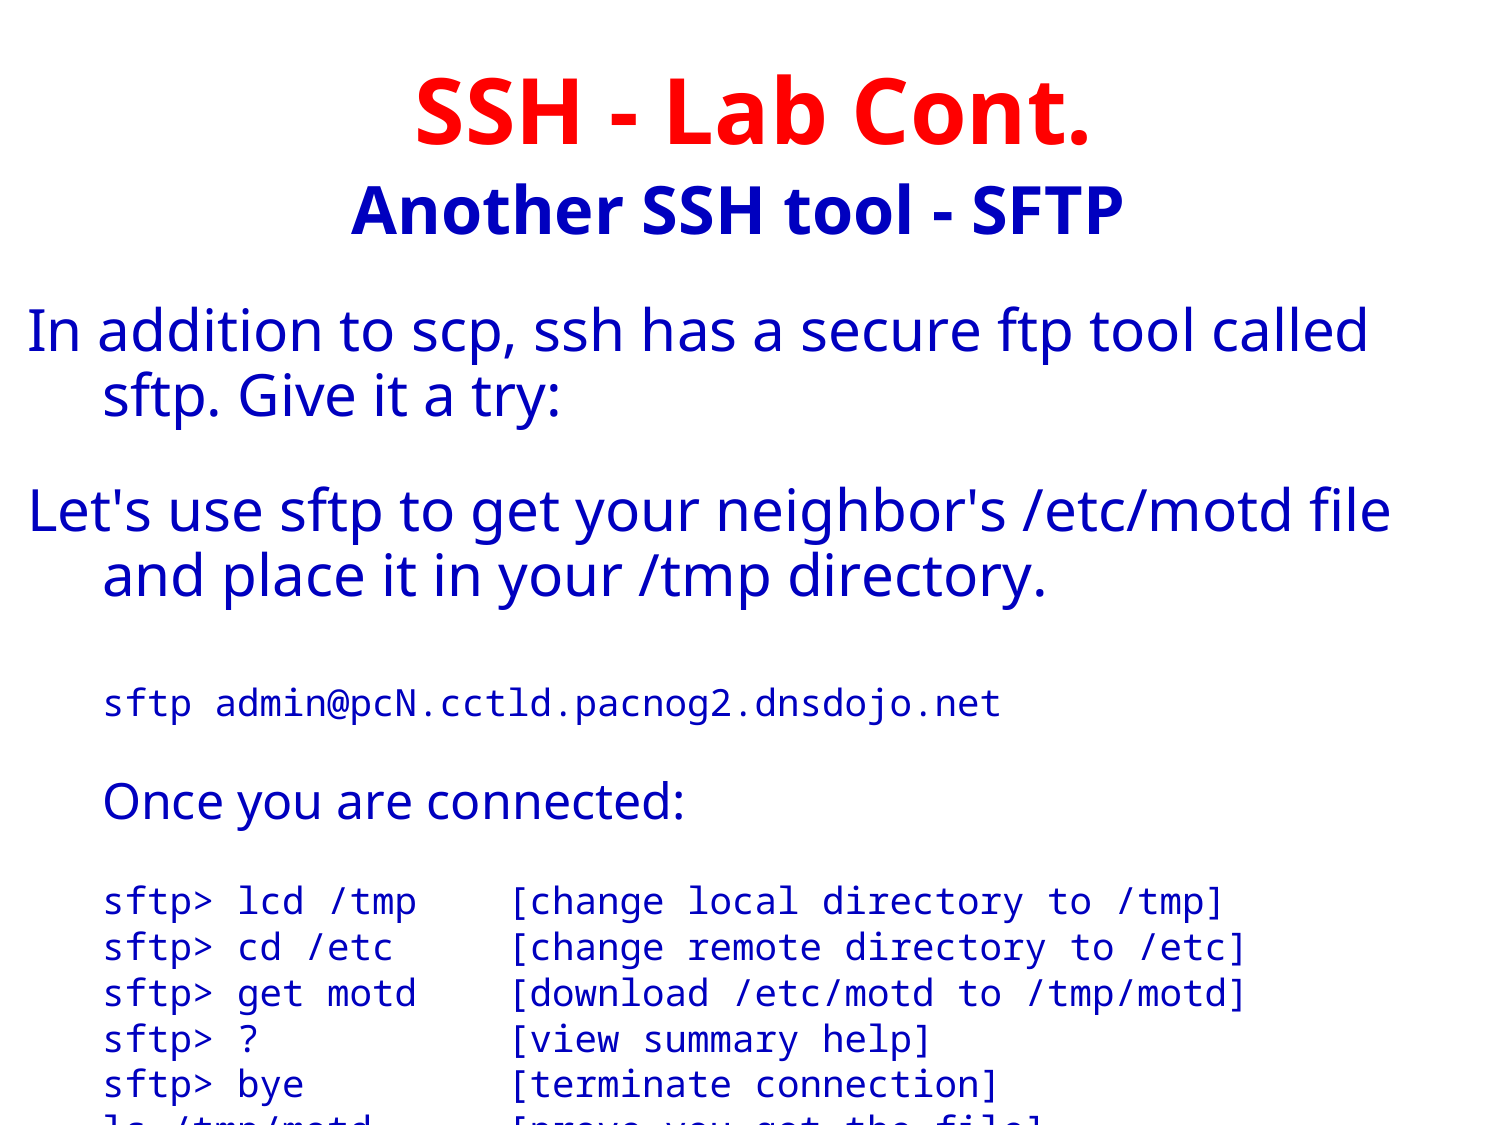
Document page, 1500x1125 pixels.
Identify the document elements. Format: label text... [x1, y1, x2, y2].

title SSH - Lab Cont. [191, 46, 1341, 165]
list Another SSH tool - SFTP In addition to scp, ssh has a secure ftp tool called sftp. Give it a try: Let's use sftp to get your neighbor's /etc/motd file and place it in your /tmp directory. sftp admin@pcN.cctld.pacnog2.dnsdojo.net Once you are connected: sftp> lcd /tmp [change local directory to /tmp] sftp> cd /etc [change remote directory to /etc] sftp> get motd [download /etc/motd to /tmp/motd] sftp> ? [view summary help] sftp> bye [terminate connection] ls /tmp/motd [prove you got the file] [27, 175, 1450, 1125]
text_box [82, 929, 1302, 1042]
